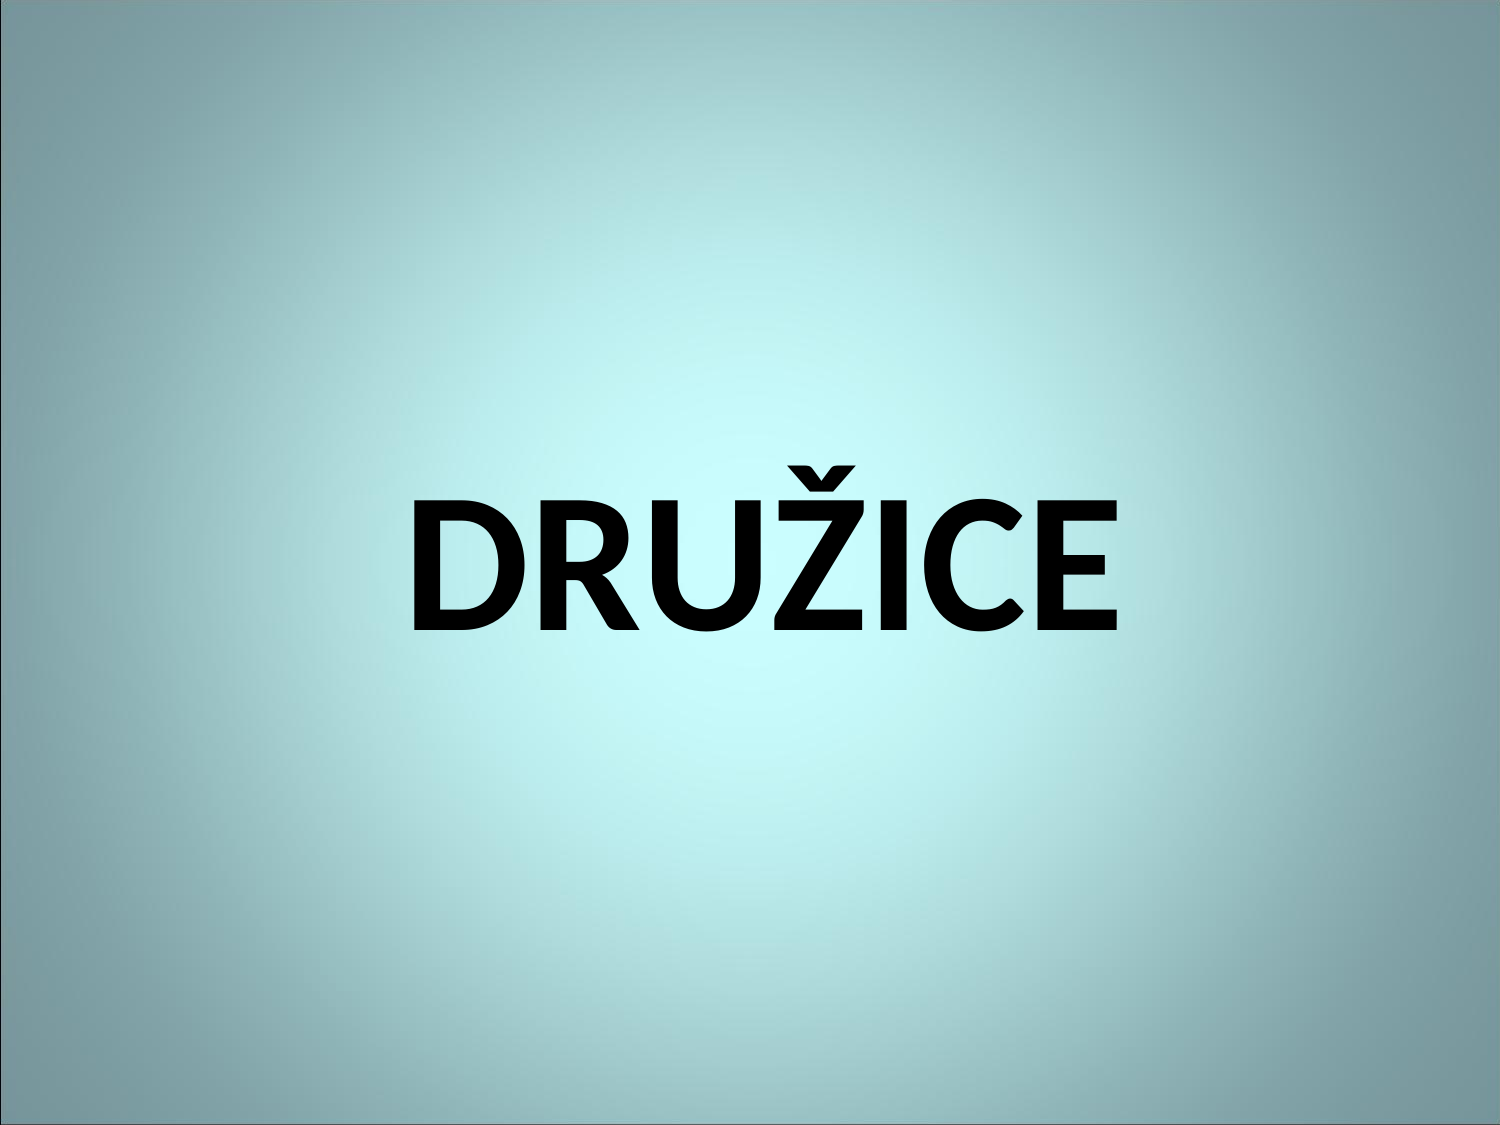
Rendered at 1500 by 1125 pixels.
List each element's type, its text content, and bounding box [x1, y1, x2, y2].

title DRUŽICE [88, 422, 1439, 678]
picture [0, 0, 1500, 1125]
